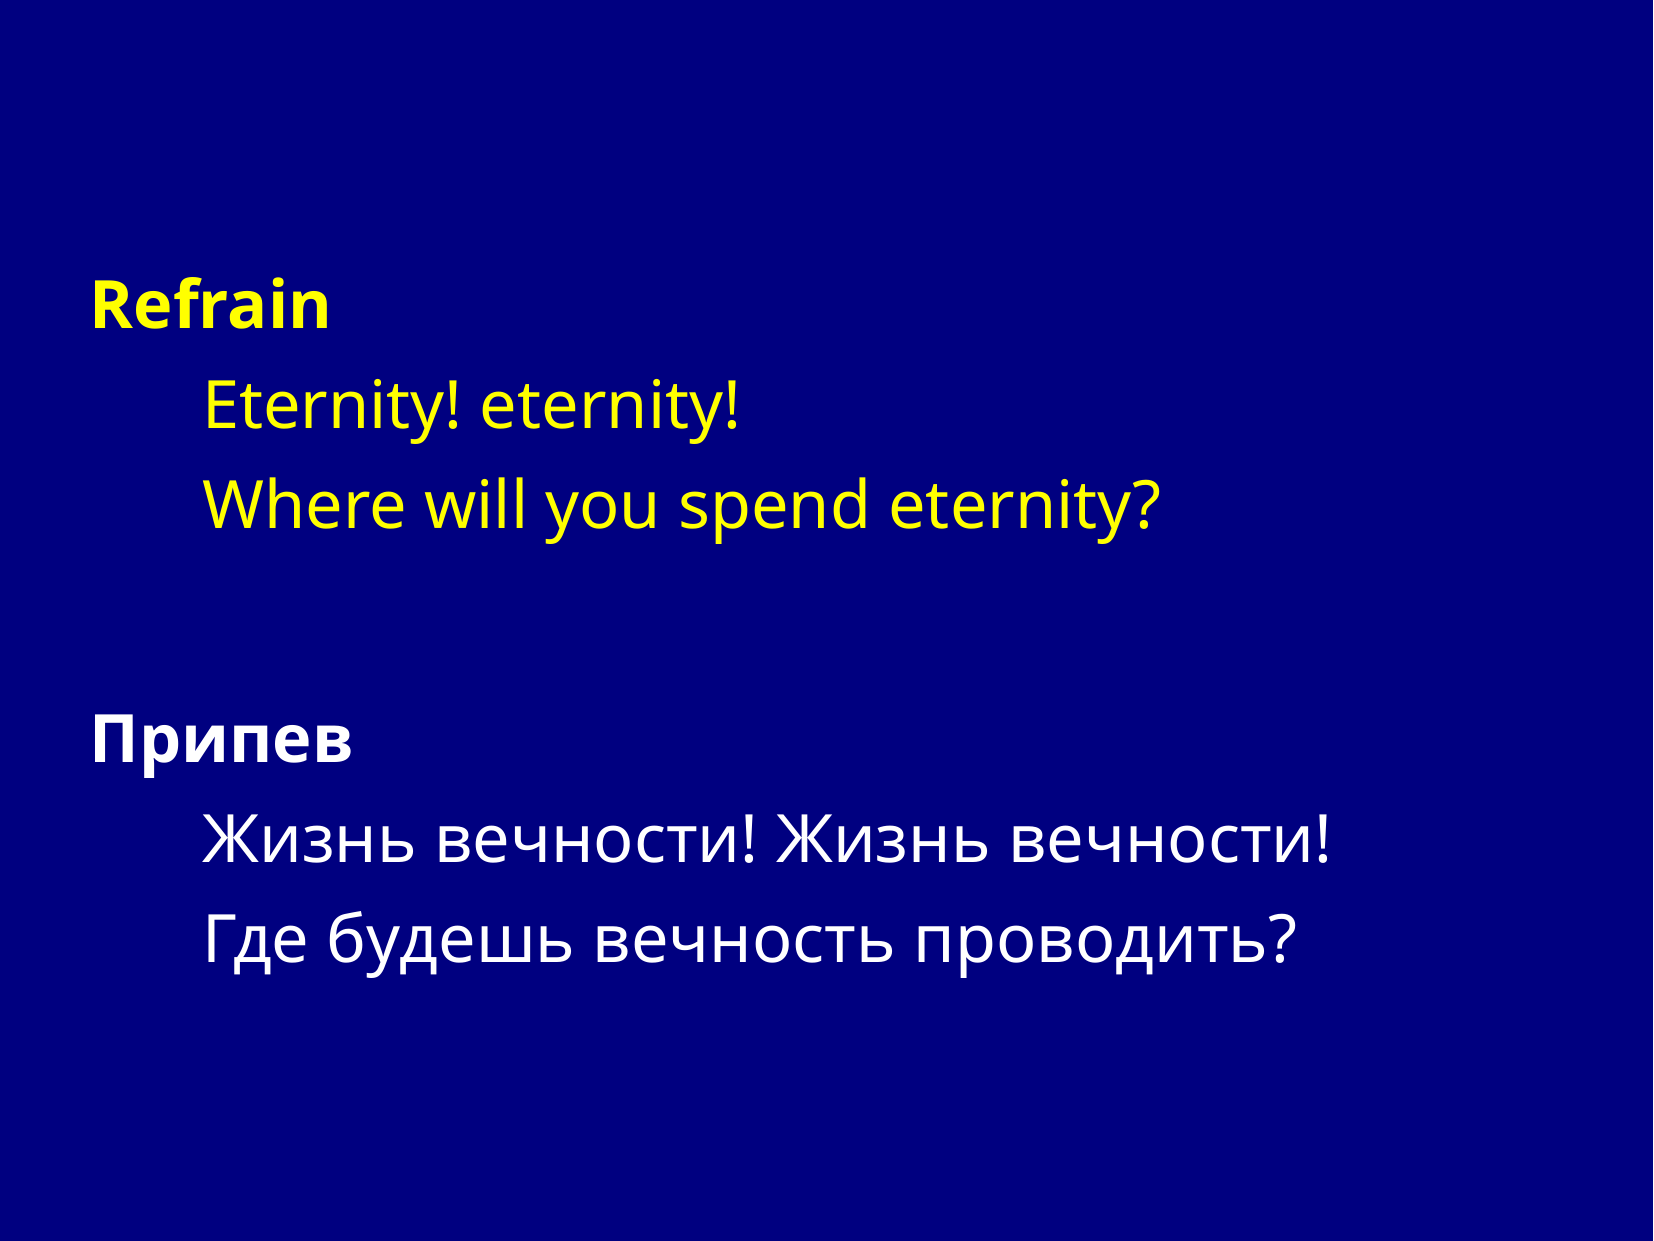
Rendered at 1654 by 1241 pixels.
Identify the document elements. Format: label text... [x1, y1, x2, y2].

text_box Припев Жизнь вечности! Жизнь вечности! Где будешь вечность проводить? [75, 675, 1576, 1163]
text_box Refrain Eternity! eternity! Where will you spend eternity? [75, 150, 1576, 638]
